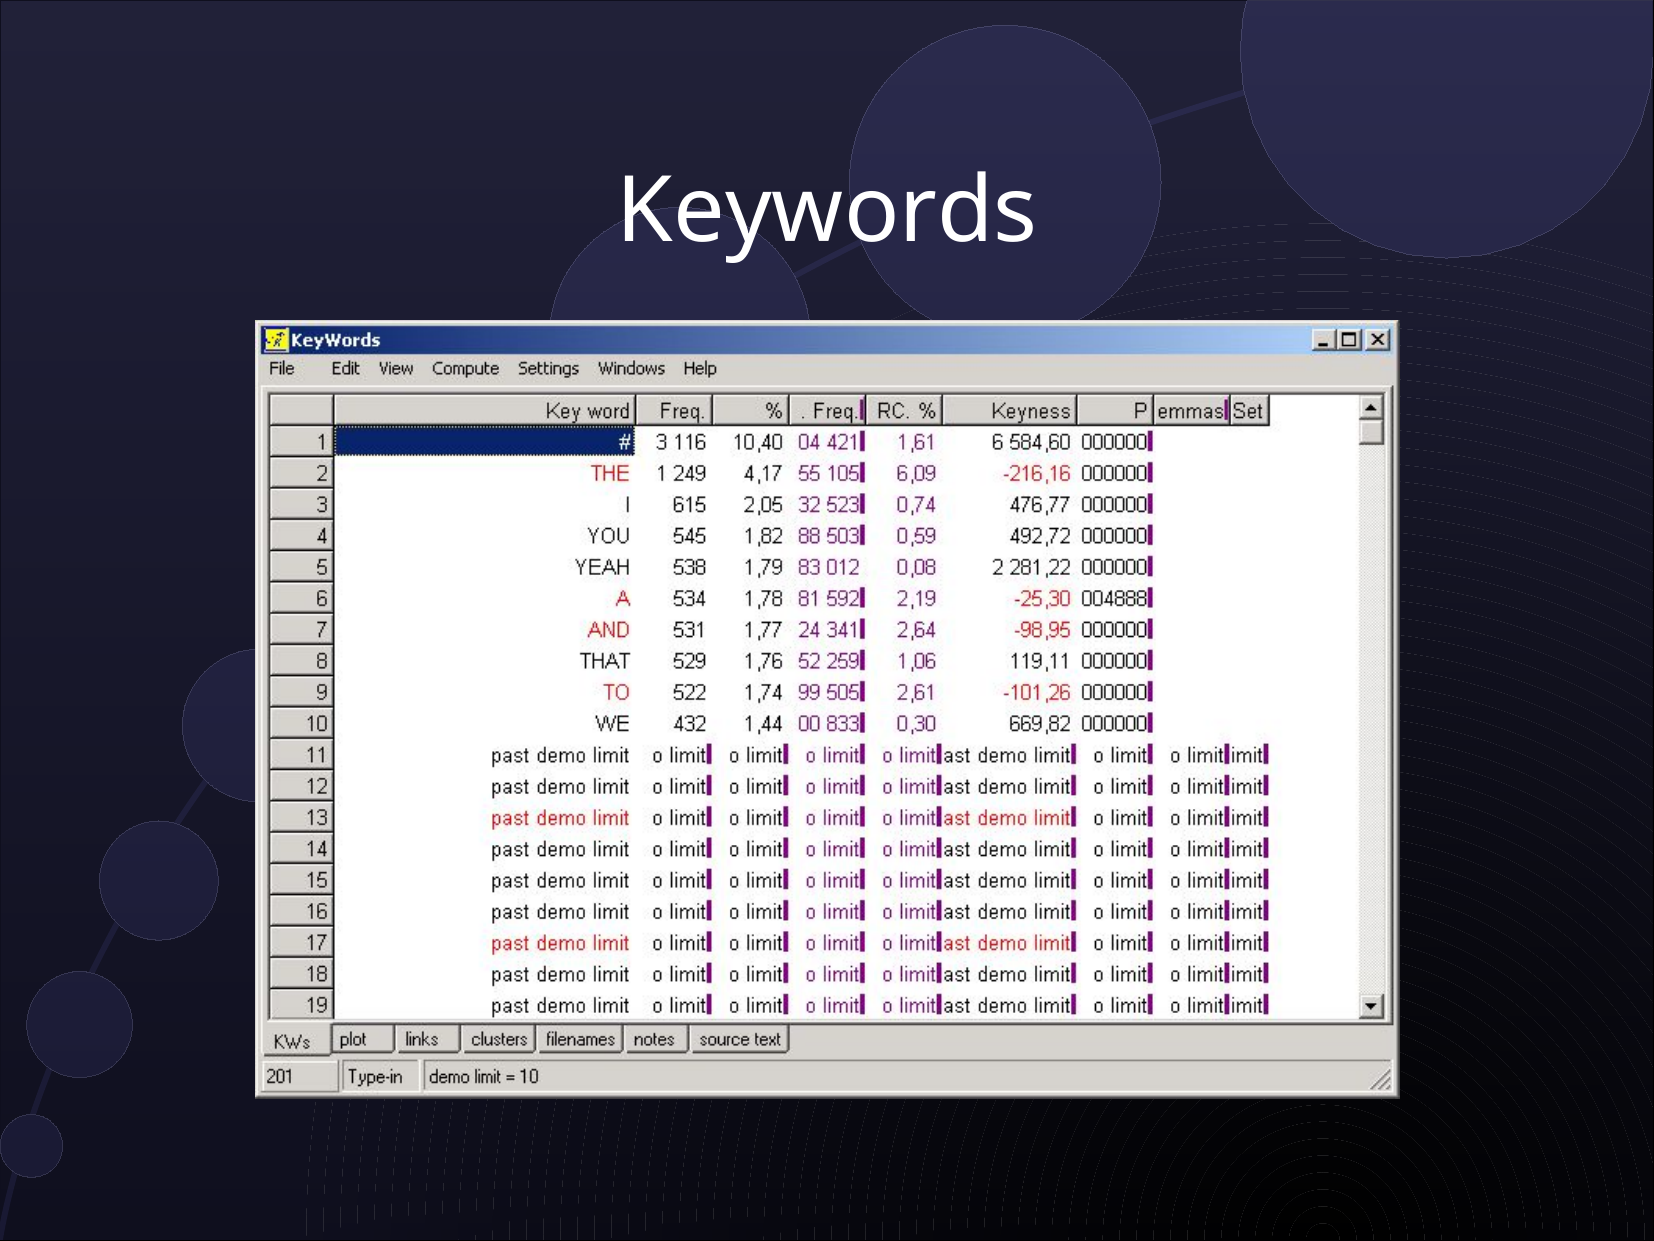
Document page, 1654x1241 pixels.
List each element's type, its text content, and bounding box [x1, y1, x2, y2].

picture [255, 320, 1400, 1099]
title Keywords [121, 102, 1534, 311]
